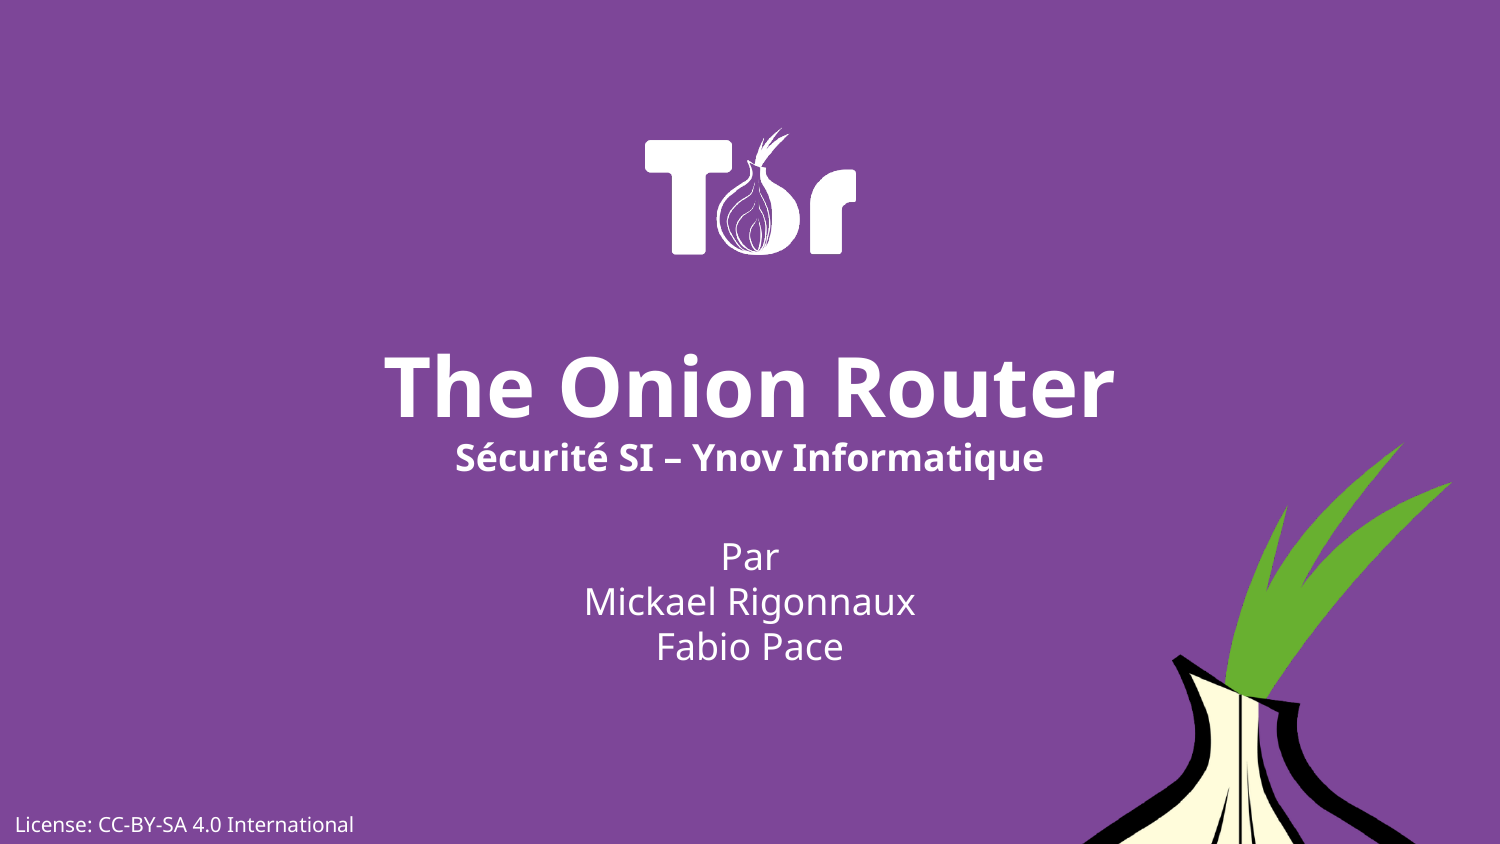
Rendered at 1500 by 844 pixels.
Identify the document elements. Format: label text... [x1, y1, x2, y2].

picture [645, 127, 856, 256]
text_box License: CC-BY-SA 4.0 International [0, 803, 538, 844]
picture [962, 442, 1500, 844]
text_box The Onion Router Sécurité SI – Ynov Informatique [318, 326, 1182, 487]
text_box Par Mickael Rigonnaux Fabio Pace [425, 526, 962, 676]
